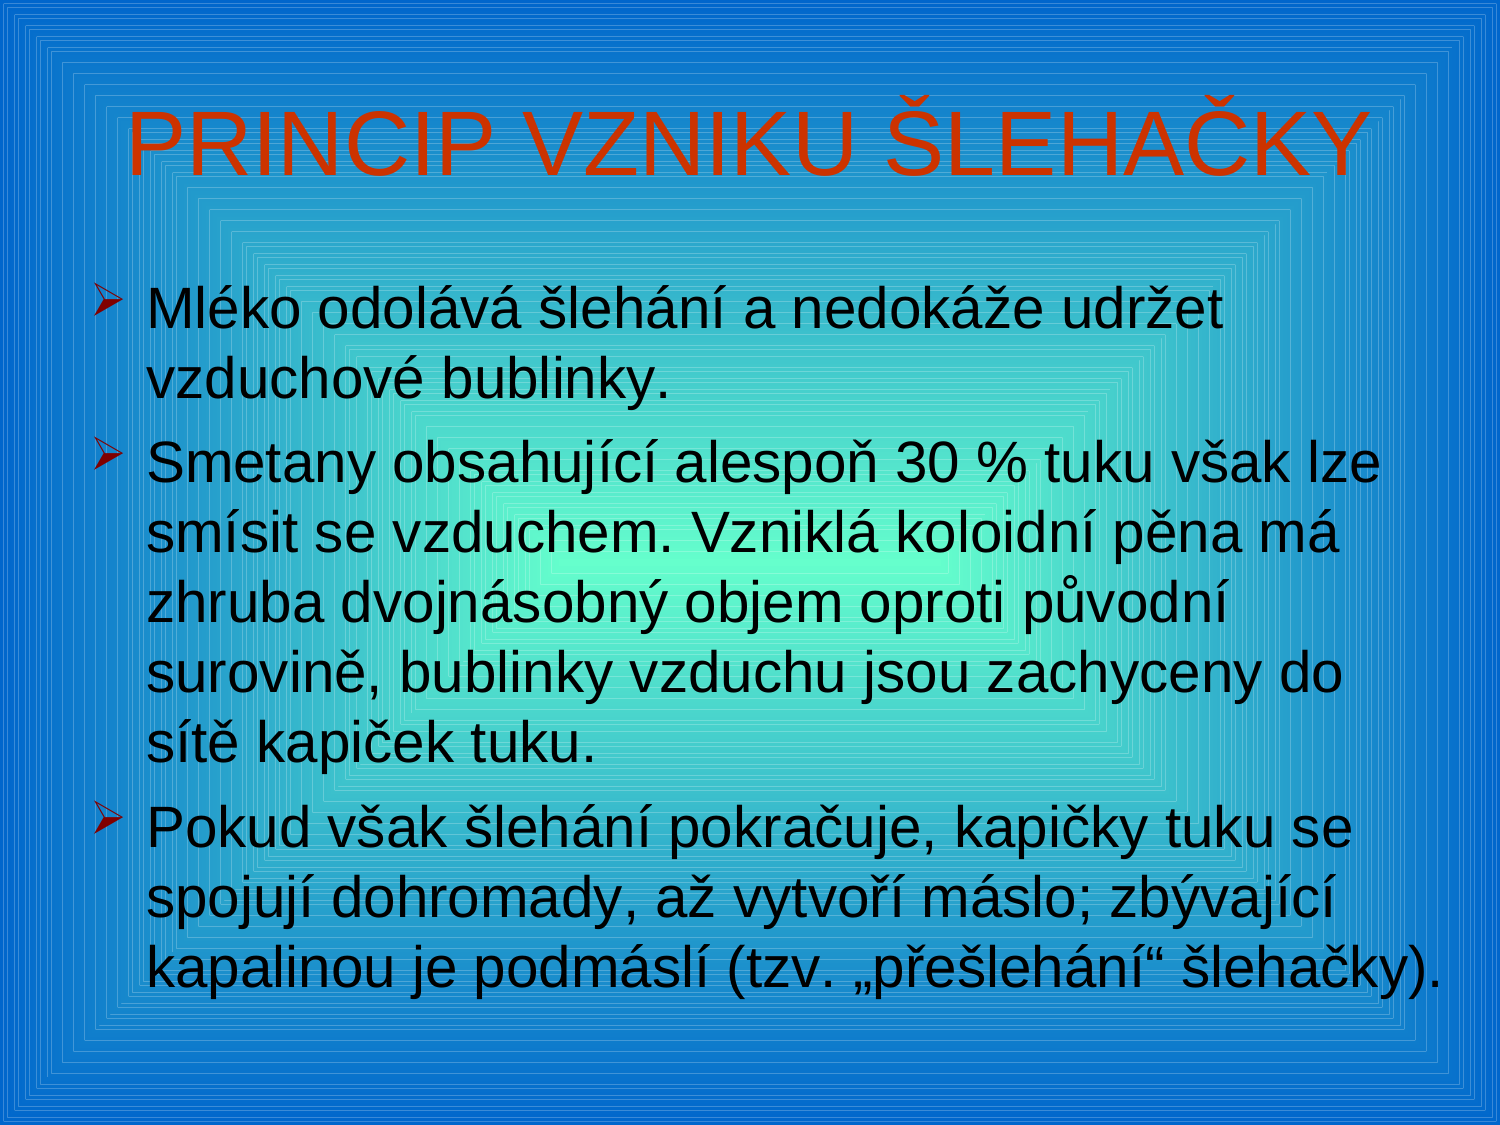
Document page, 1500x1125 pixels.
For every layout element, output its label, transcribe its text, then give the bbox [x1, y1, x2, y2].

title PRINCIP VZNIKU ŠLEHAČKY [75, 45, 1426, 233]
list Mléko odolává šlehání a nedokáže udržet vzduchové bublinky. Smetany obsahující alespoň 30 % tuku však lze smísit se vzduchem. Vzniklá koloidní pěna má zhruba dvojnásobný objem oproti původní surovině, bublinky vzduchu jsou zachyceny do sítě kapiček tuku. Pokud však šlehání pokračuje, kapičky tuku se spojují dohromady, až vytvoří máslo; zbývající kapalinou je podmáslí (tzv. „přešlehání“ šlehačky). [75, 262, 1471, 1059]
